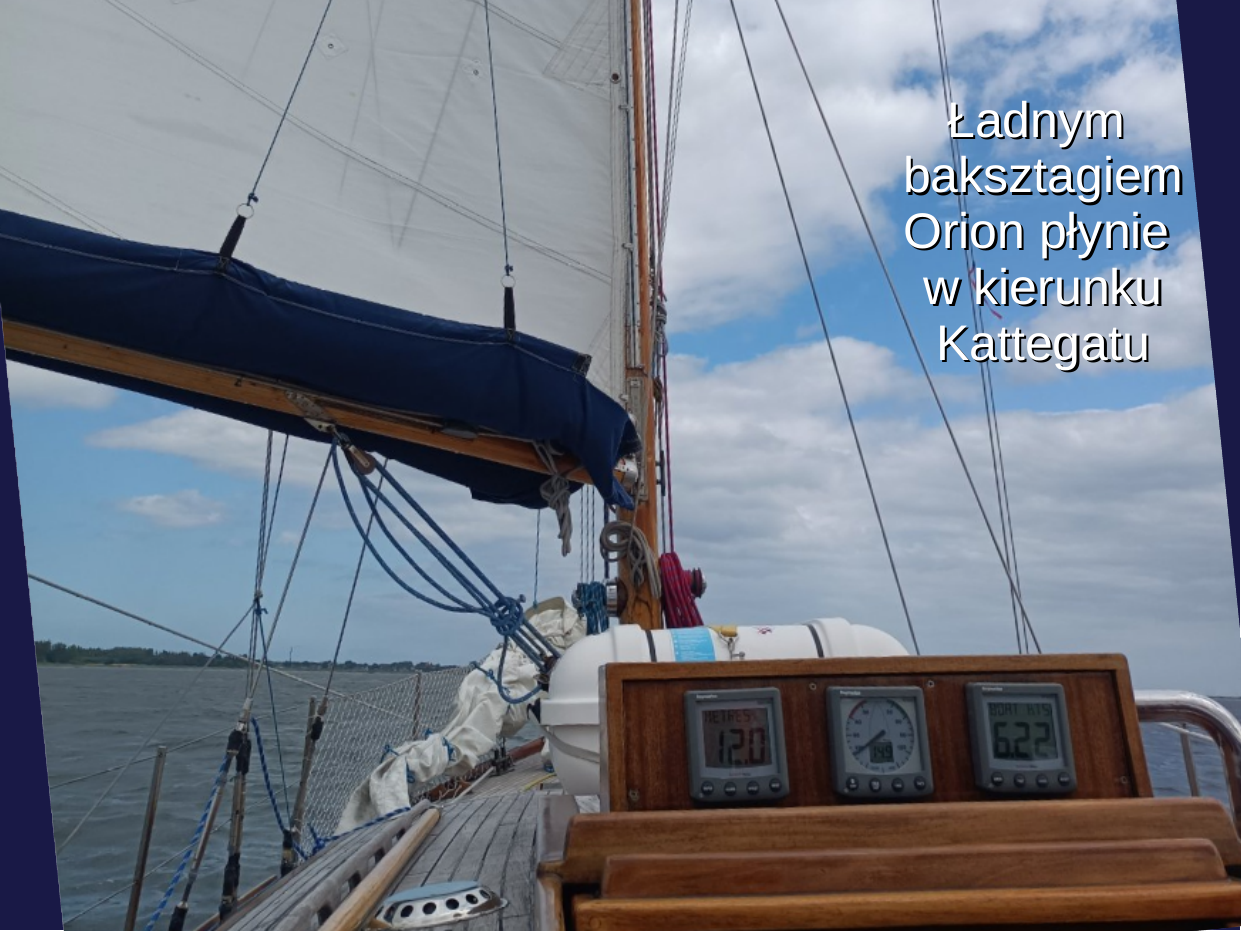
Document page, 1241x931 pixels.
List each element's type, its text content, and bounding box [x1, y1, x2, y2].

picture [0, 0, 1241, 931]
text_box Ładnym baksztagiem Orion płynie w kierunku Kattegatu [874, 84, 1199, 378]
